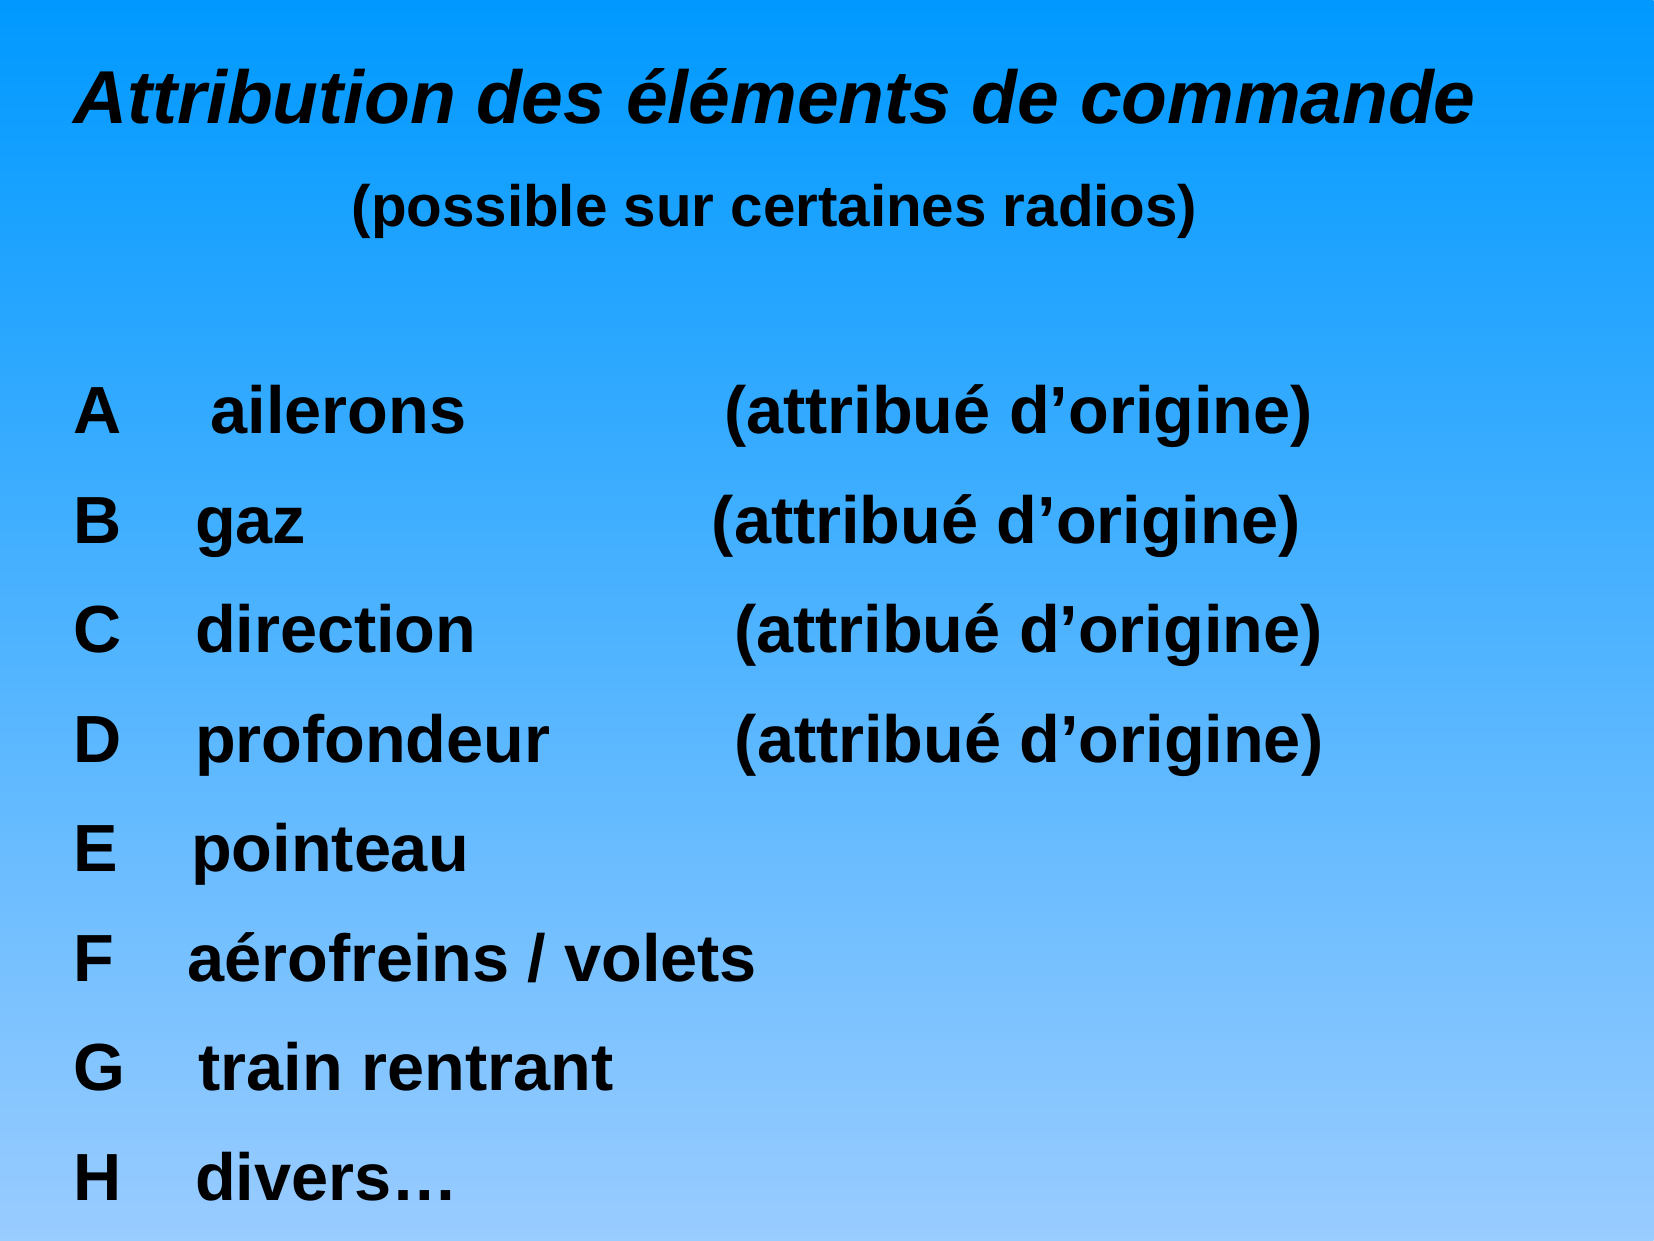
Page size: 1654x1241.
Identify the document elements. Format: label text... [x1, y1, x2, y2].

text_box Attribution des éléments de commande (possible sur certaines radios) A ailerons (attribué d’origine) B gaz (attribué d’origine) C direction (attribué d’origine) D profondeur (attribué d’origine) E pointeau F aérofreins / volets G train rentrant H divers… [73, 48, 1581, 1241]
